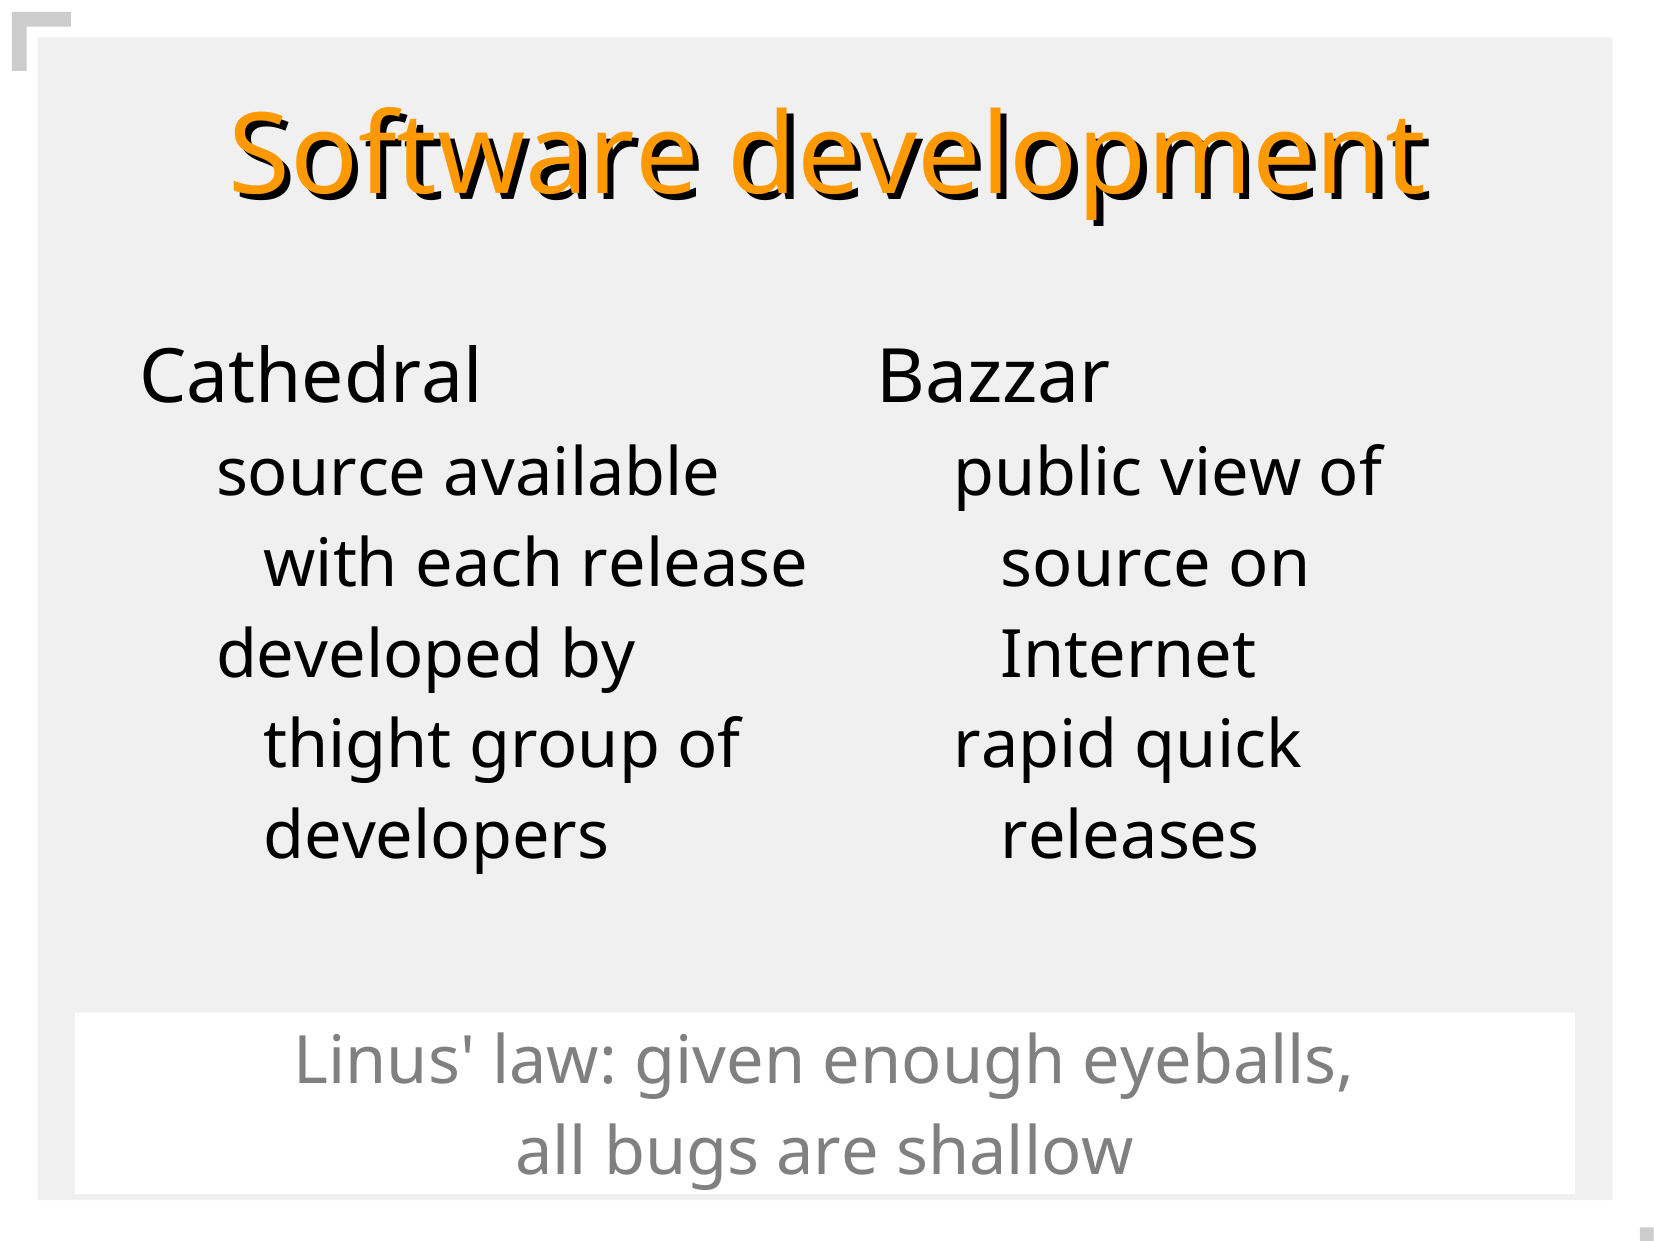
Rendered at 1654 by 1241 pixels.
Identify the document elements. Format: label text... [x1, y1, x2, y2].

text_box Linus' law: given enough eyeballs, all bugs are shallow [75, 1012, 1576, 1163]
title Software development [121, 46, 1534, 254]
list Bazzar public view of source on Internet rapid quick releases [858, 322, 1562, 1012]
list Cathedral source available with each release developed by thight group of developers [121, 322, 824, 1012]
